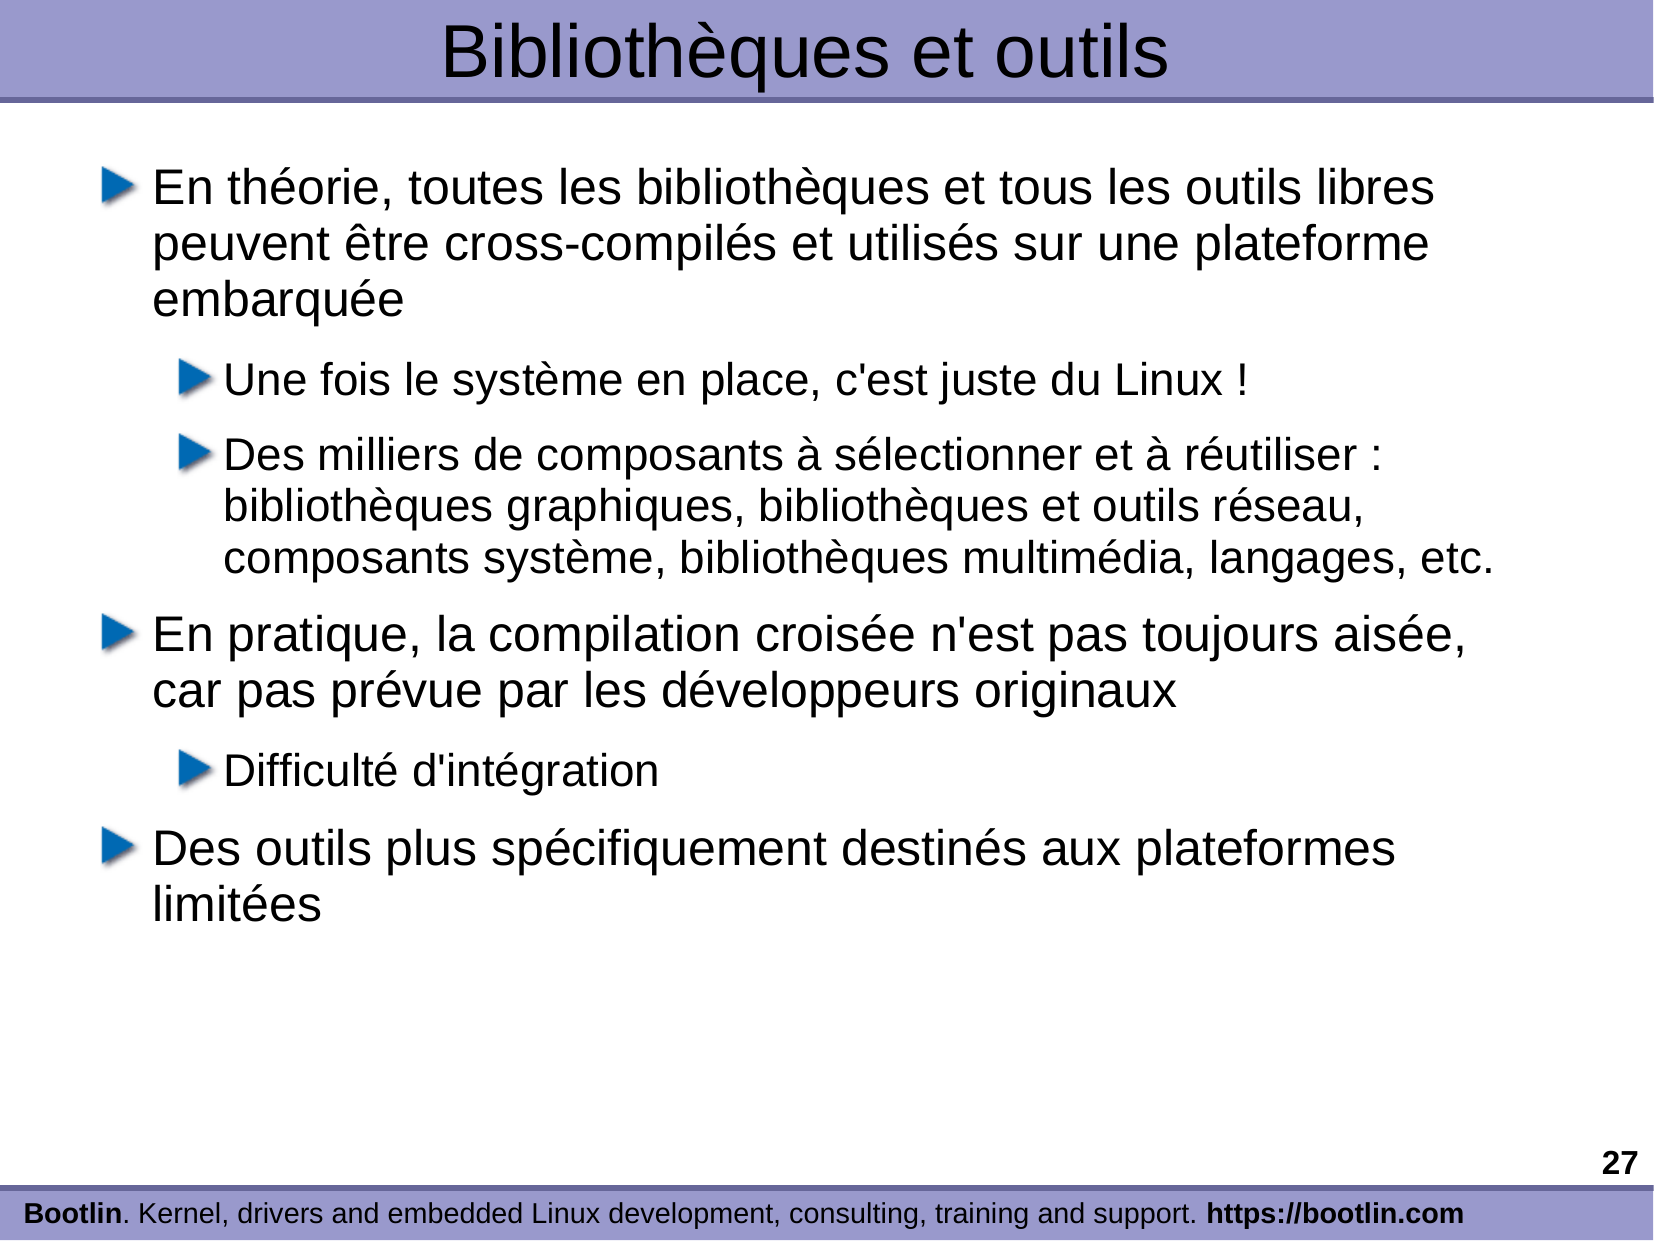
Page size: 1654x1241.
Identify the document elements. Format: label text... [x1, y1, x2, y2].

title Bibliothèques et outils [60, 5, 1551, 97]
list En théorie, toutes les bibliothèques et tous les outils libres peuvent être cross-compilés et utilisés sur une plateforme embarquée Une fois le système en place, c'est juste du Linux ! Des milliers de composants à sélectionner et à réutiliser : bibliothèques graphiques, bibliothèques et outils réseau, composants système, bibliothèques multimédia, langages, etc. En pratique, la compilation croisée n'est pas toujours aisée, car pas prévue par les développeurs originaux Difficulté d'intégration Des outils plus spécifiquement destinés aux plateformes limitées [82, 159, 1546, 1118]
